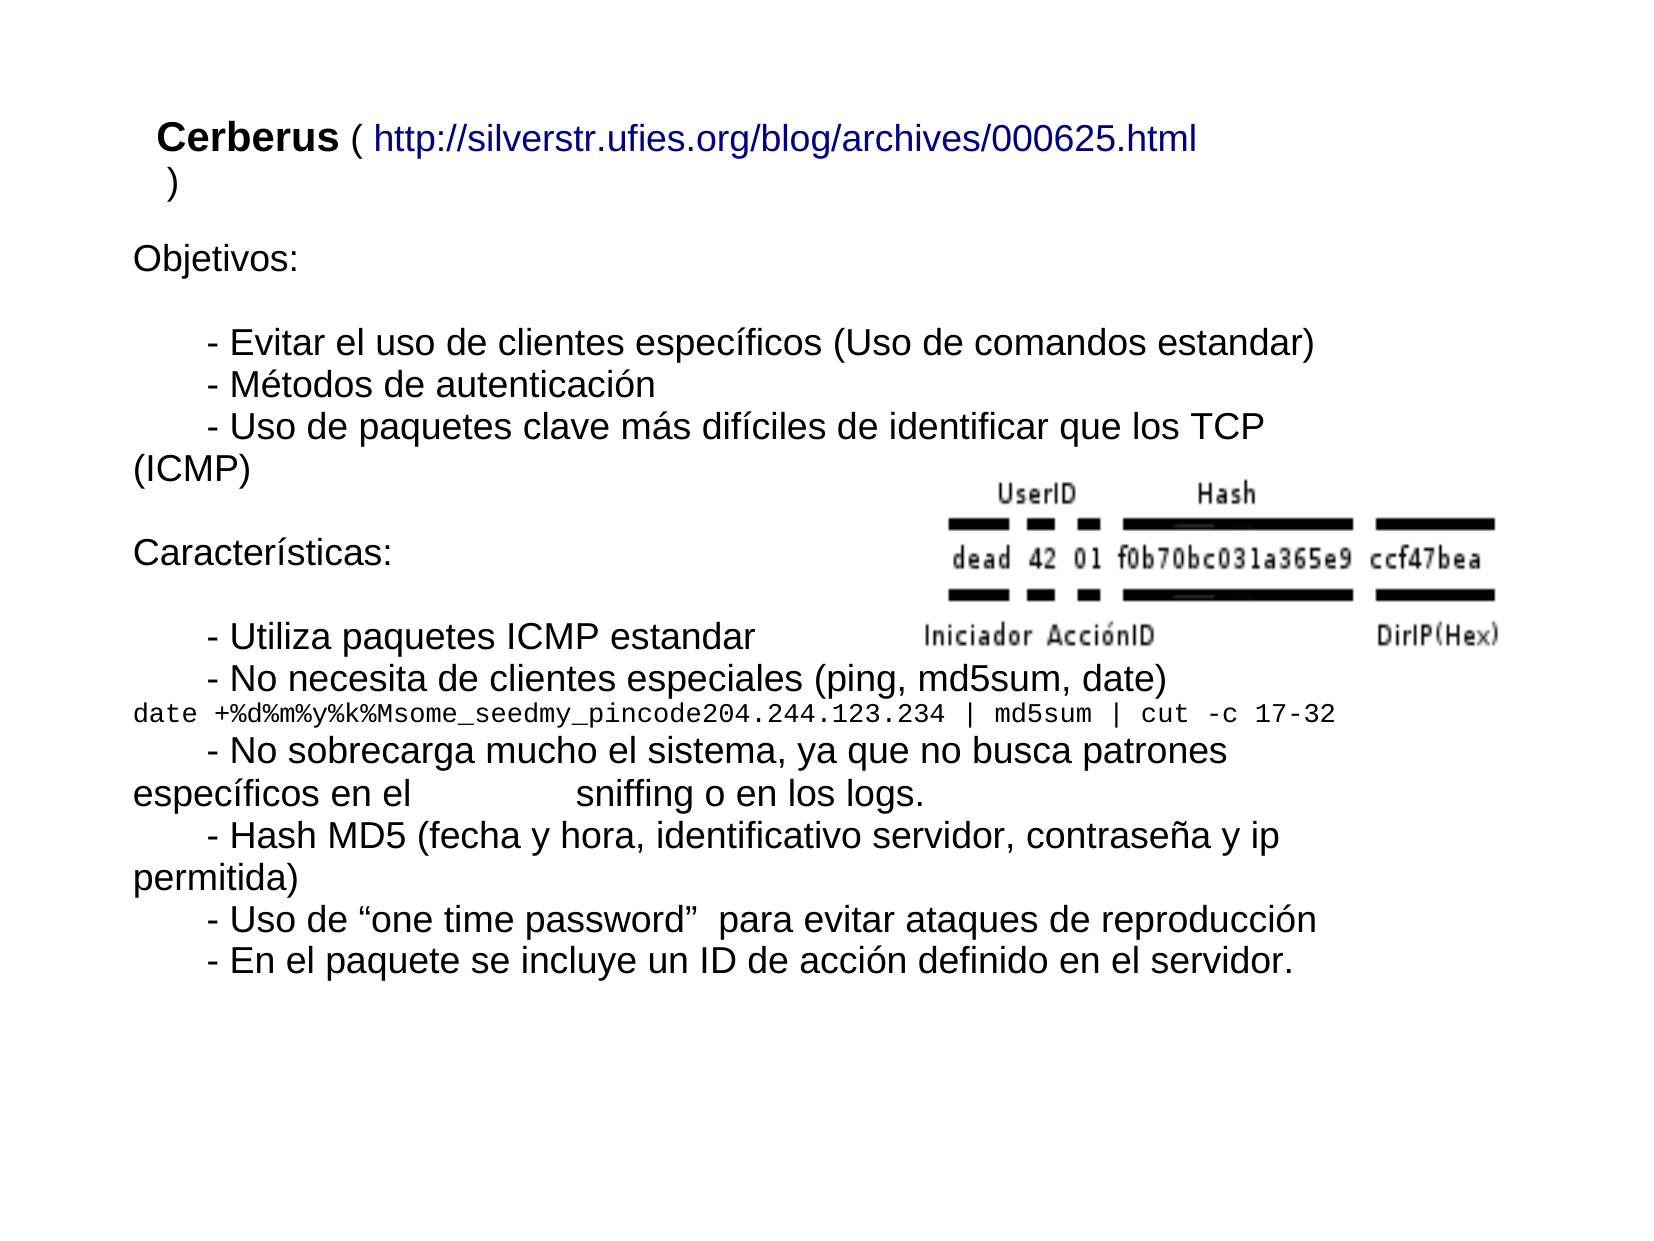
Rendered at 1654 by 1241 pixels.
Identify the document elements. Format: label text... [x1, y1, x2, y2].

text_box Objetivos: - Evitar el uso de clientes específicos (Uso de comandos estandar) - Métodos de autenticación - Uso de paquetes clave más difíciles de identificar que los TCP (ICMP) Características: - Utiliza paquetes ICMP estandar - No necesita de clientes especiales (ping, md5sum, date) date +%d%m%y%k%Msome_seedmy_pincode204.244.123.234 | md5sum | cut -c 17-32 - No sobrecarga mucho el sistema, ya que no busca patrones específicos en el sniffing o en los logs. - Hash MD5 (fecha y hora, identificativo servidor, contraseña y ip permitida) - Uso de “one time password” para evitar ataques de reproducción - En el paquete se incluye un ID de acción definido en el servidor. [118, 230, 1359, 1024]
picture [914, 472, 1536, 661]
text_box Cerberus ( http://silverstr.ufies.org/blog/archives/000625.html ) [141, 106, 1235, 175]
